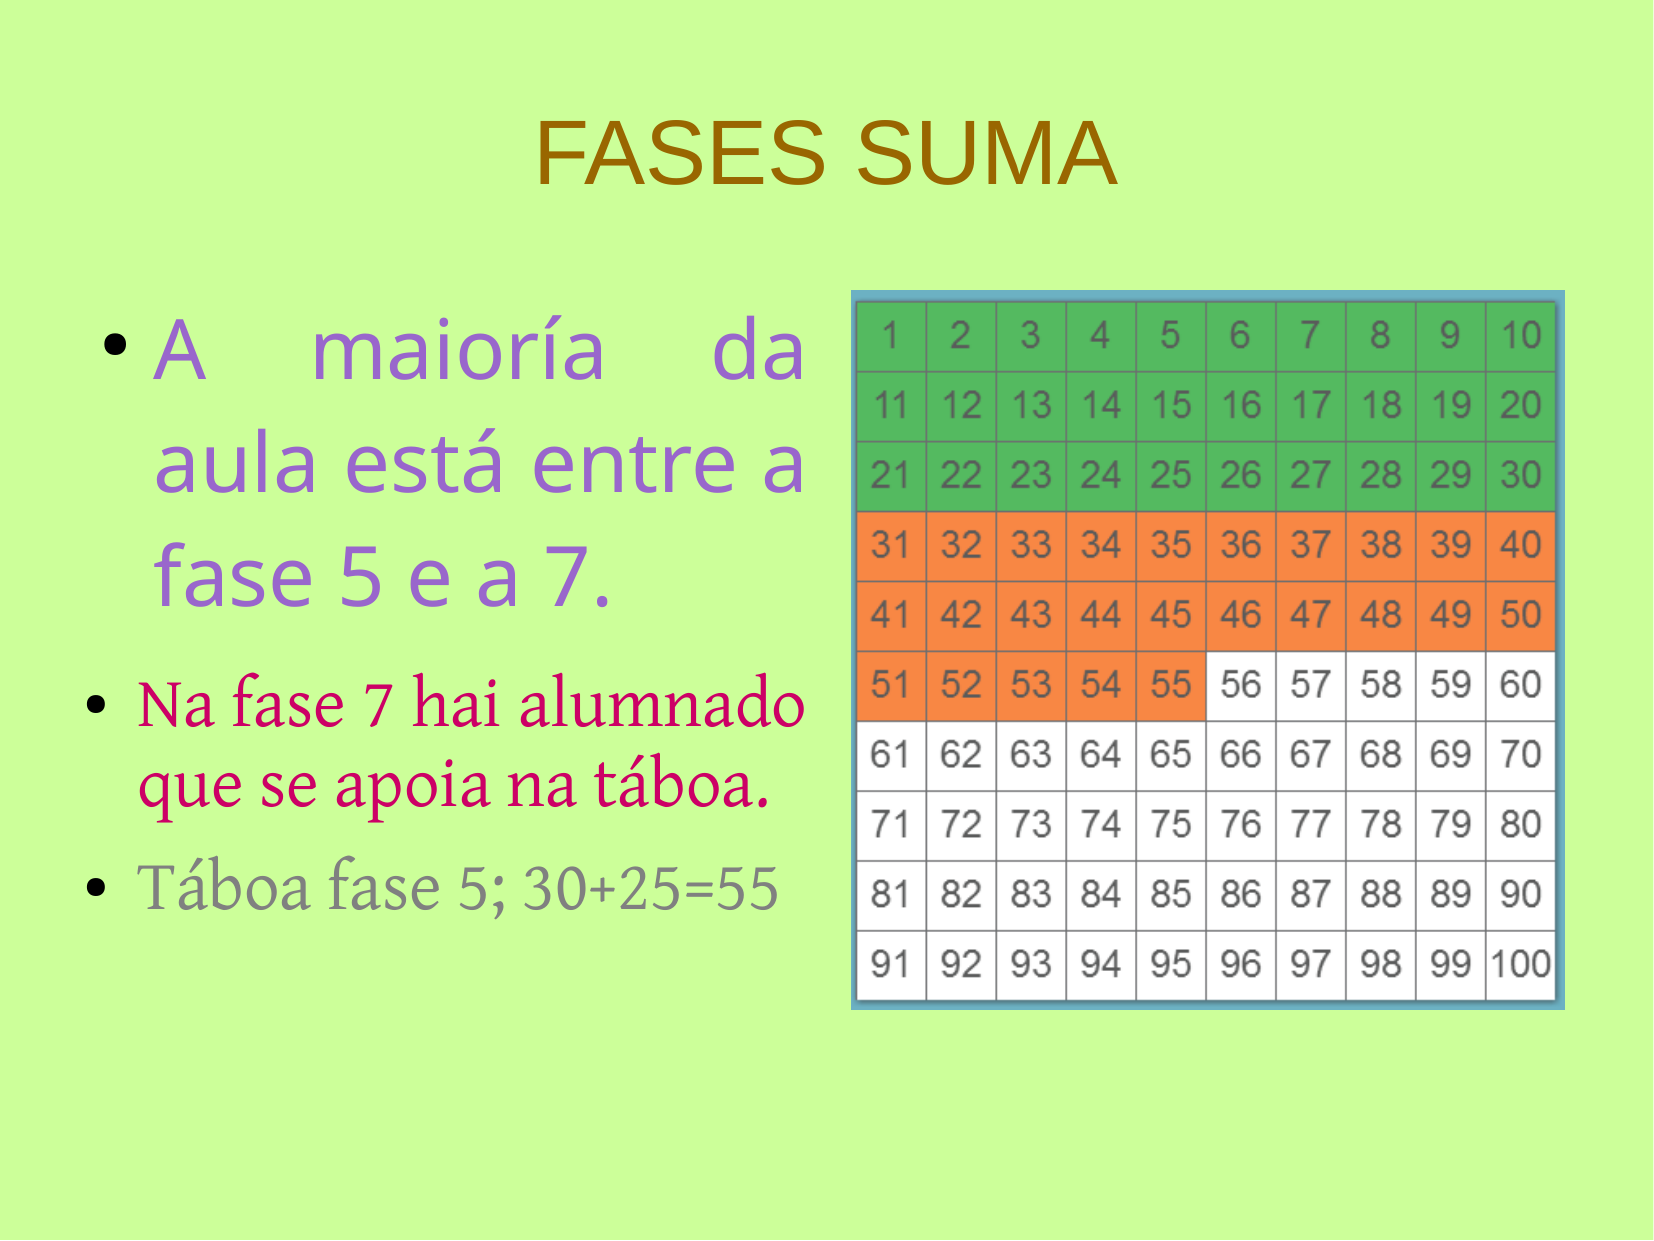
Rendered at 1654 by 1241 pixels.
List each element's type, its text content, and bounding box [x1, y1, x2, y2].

picture [851, 290, 1565, 1010]
list A maioría da aula está entre a fase 5 e a 7. [82, 290, 809, 634]
list Na fase 7 hai alumnado que se apoia na táboa. Táboa fase 5; 30+25=55 [82, 665, 809, 1009]
title FASES SUMA [82, 49, 1571, 257]
